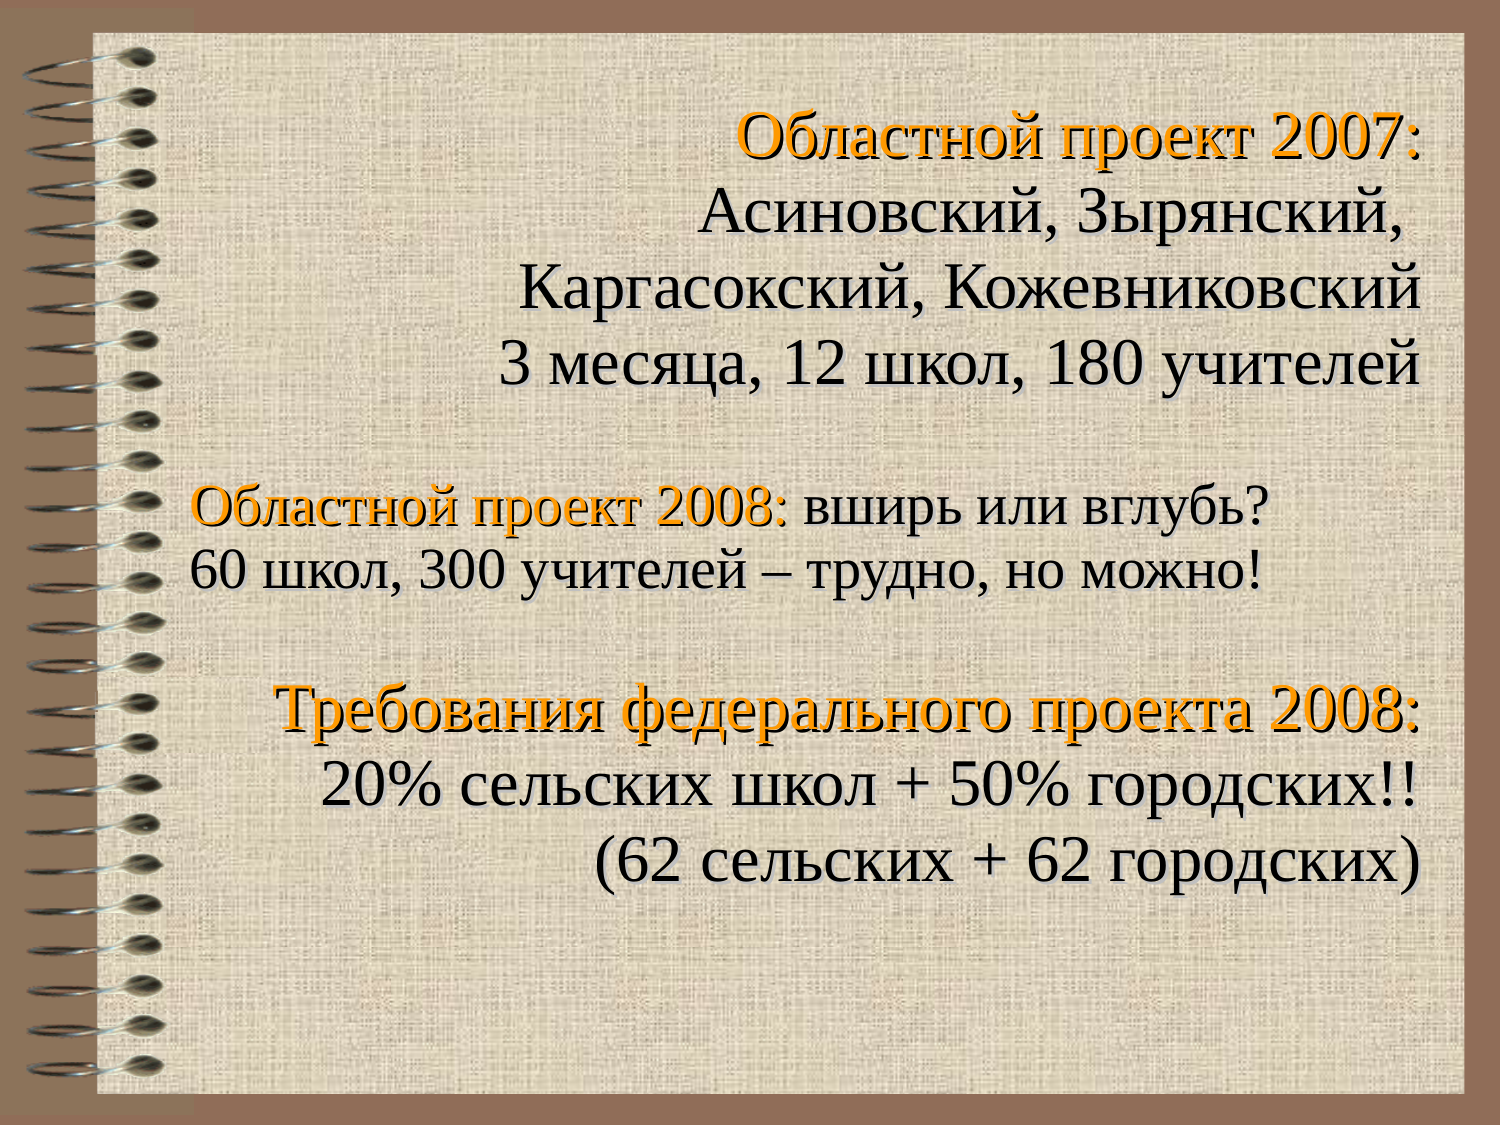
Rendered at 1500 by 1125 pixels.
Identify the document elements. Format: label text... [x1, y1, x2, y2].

picture [0, 8, 1465, 1115]
subtitle Областной проект 2007: Асиновский, Зырянский, Каргасокский, Кожевниковский 3 месяца, 12 школ, 180 учителей Областной проект 2008: вширь или вглубь? 60 школ, 300 учителей – трудно, но можно! Требования федерального проекта 2008: 20% сельских школ + 50% городских!! (62 сельских + 62 городских) [174, 101, 1438, 1024]
